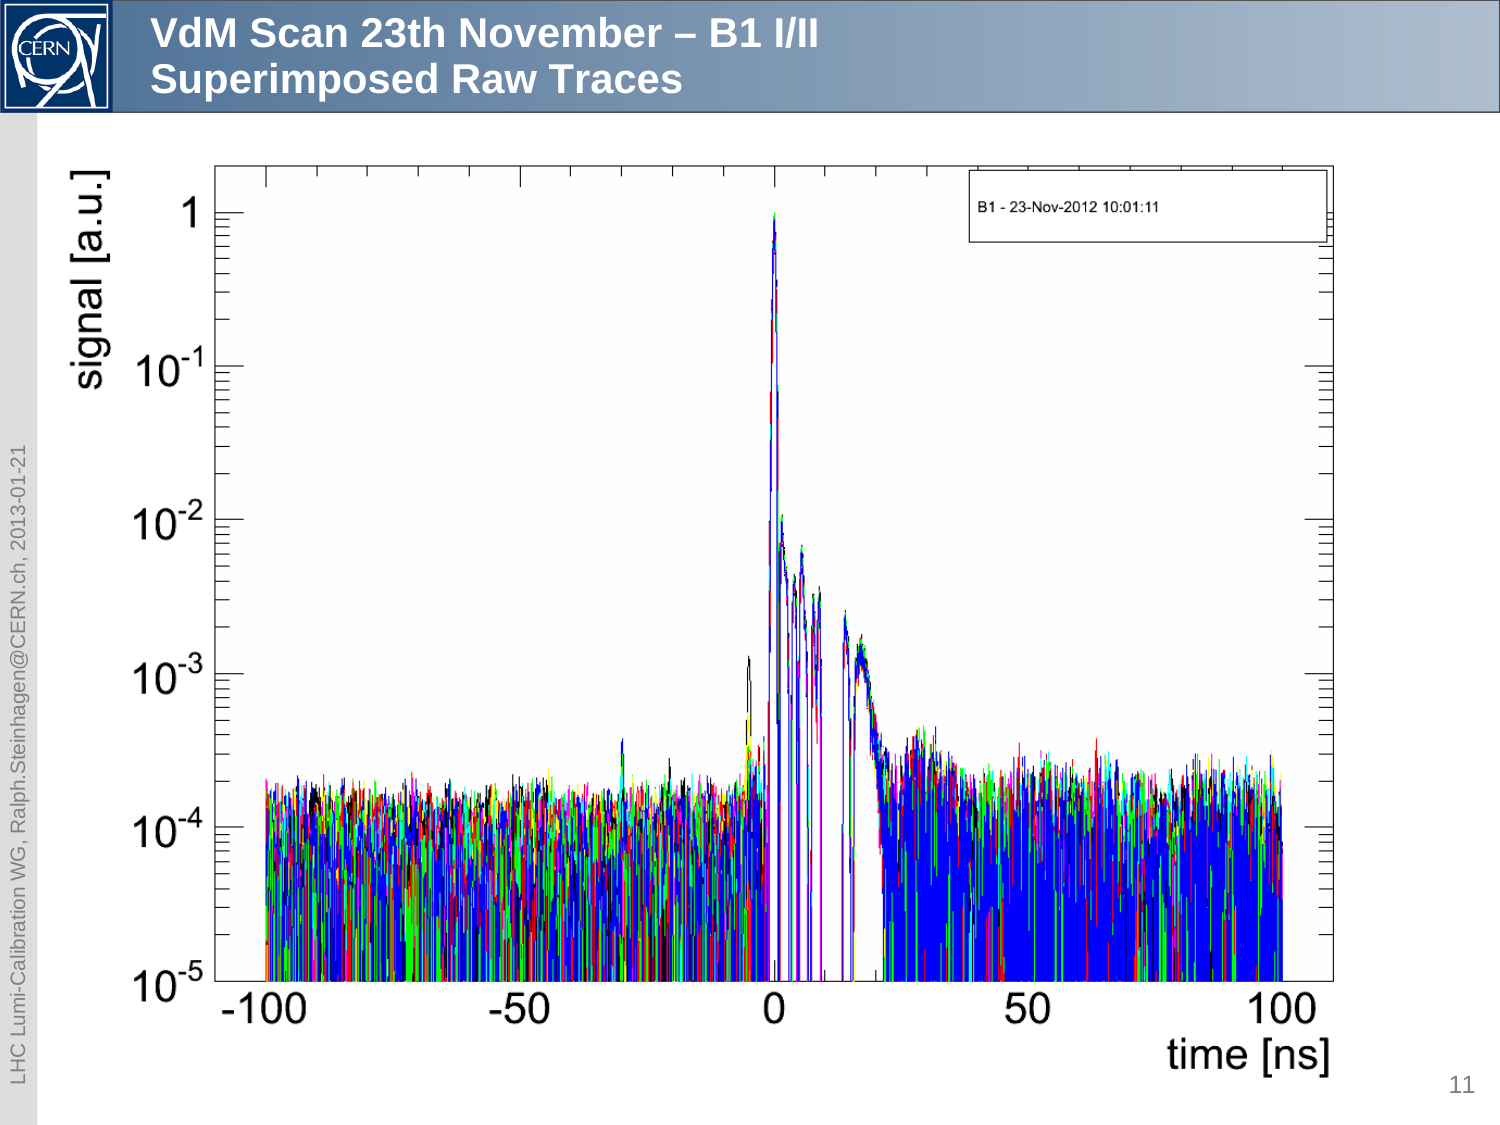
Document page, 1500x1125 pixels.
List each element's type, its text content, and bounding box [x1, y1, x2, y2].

picture [59, 147, 1359, 1095]
title VdM Scan 23th November – B1 I/II Superimposed Raw Traces [150, 0, 1201, 113]
picture [0, 0, 113, 113]
